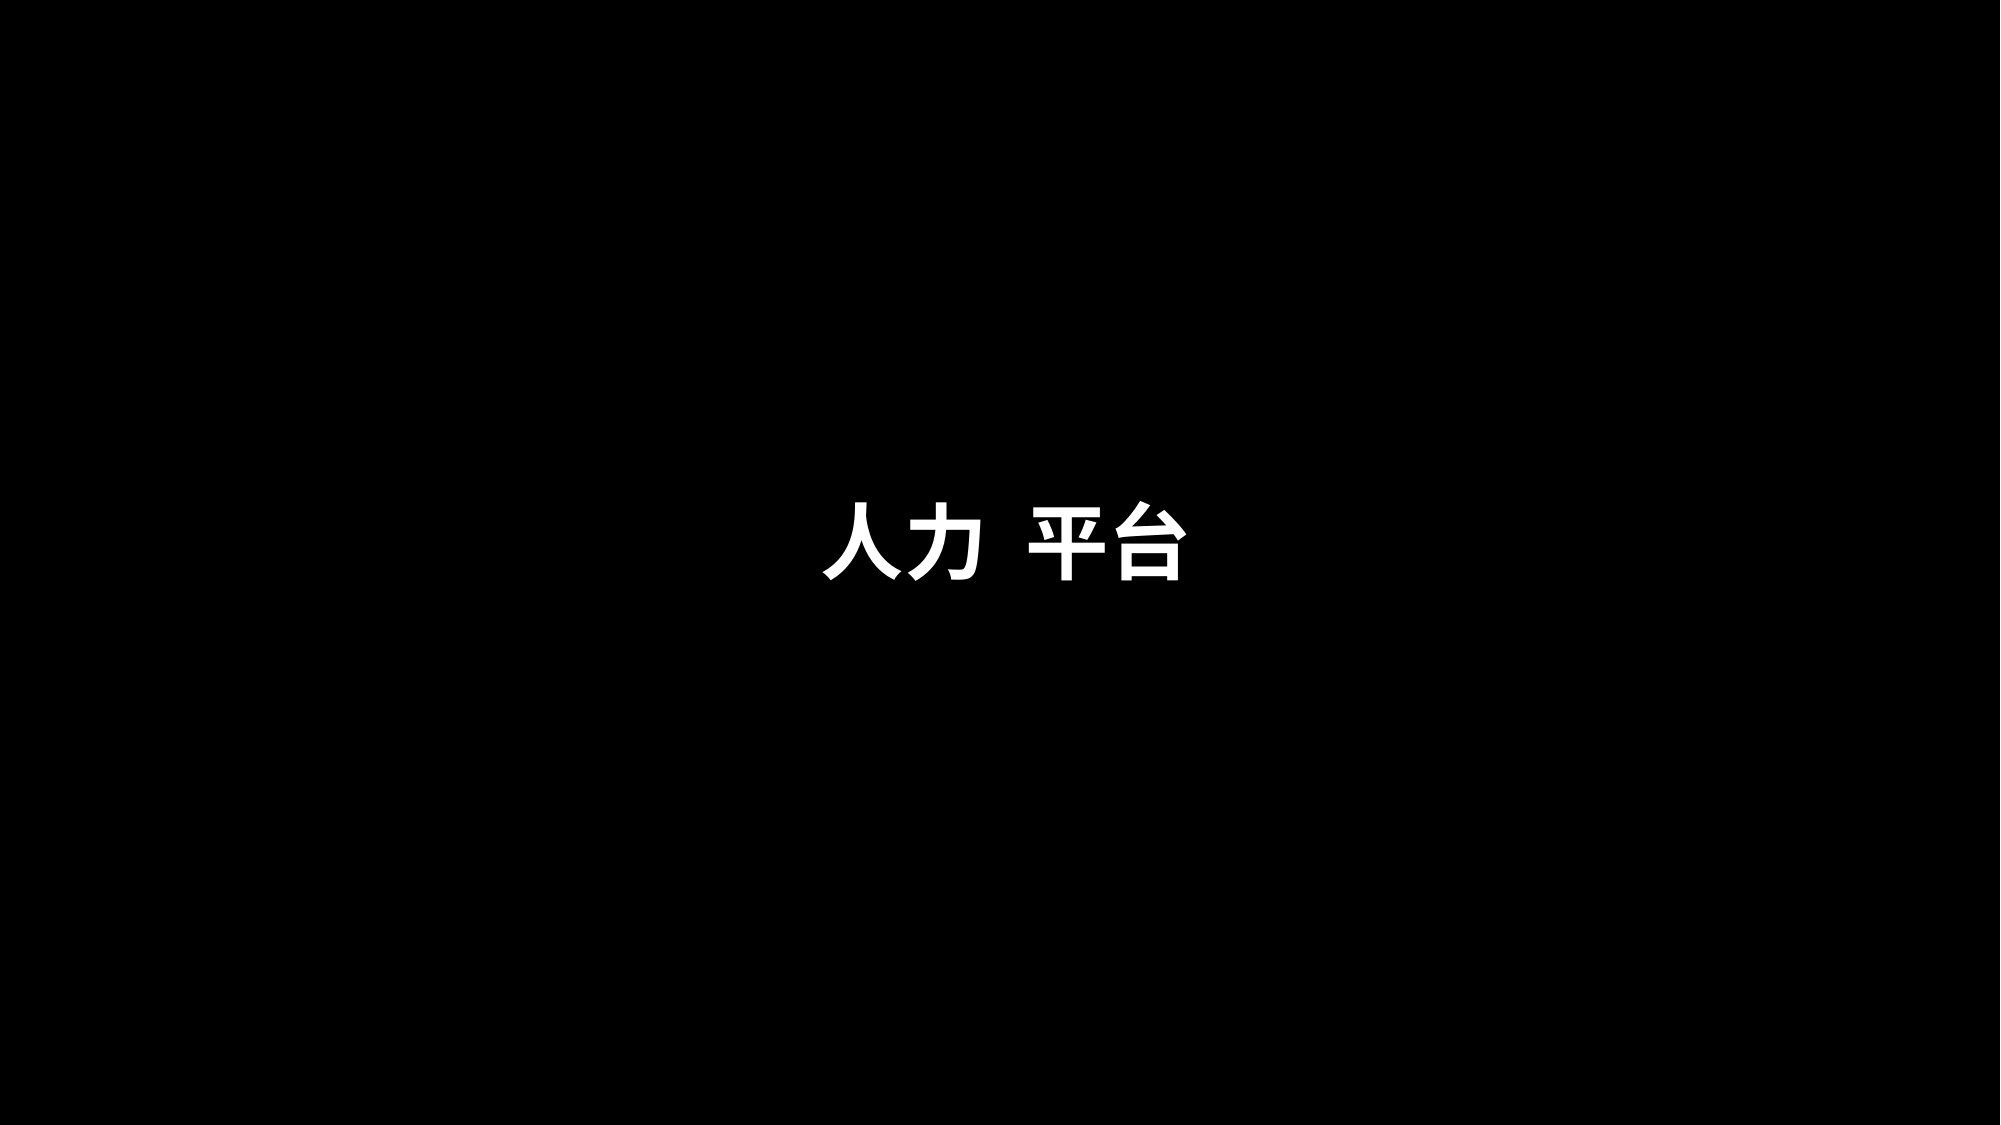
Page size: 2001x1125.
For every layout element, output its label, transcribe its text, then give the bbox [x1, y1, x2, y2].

text_box 人力 平台 [12, 483, 2000, 600]
text_box [0, 0, 2000, 1125]
